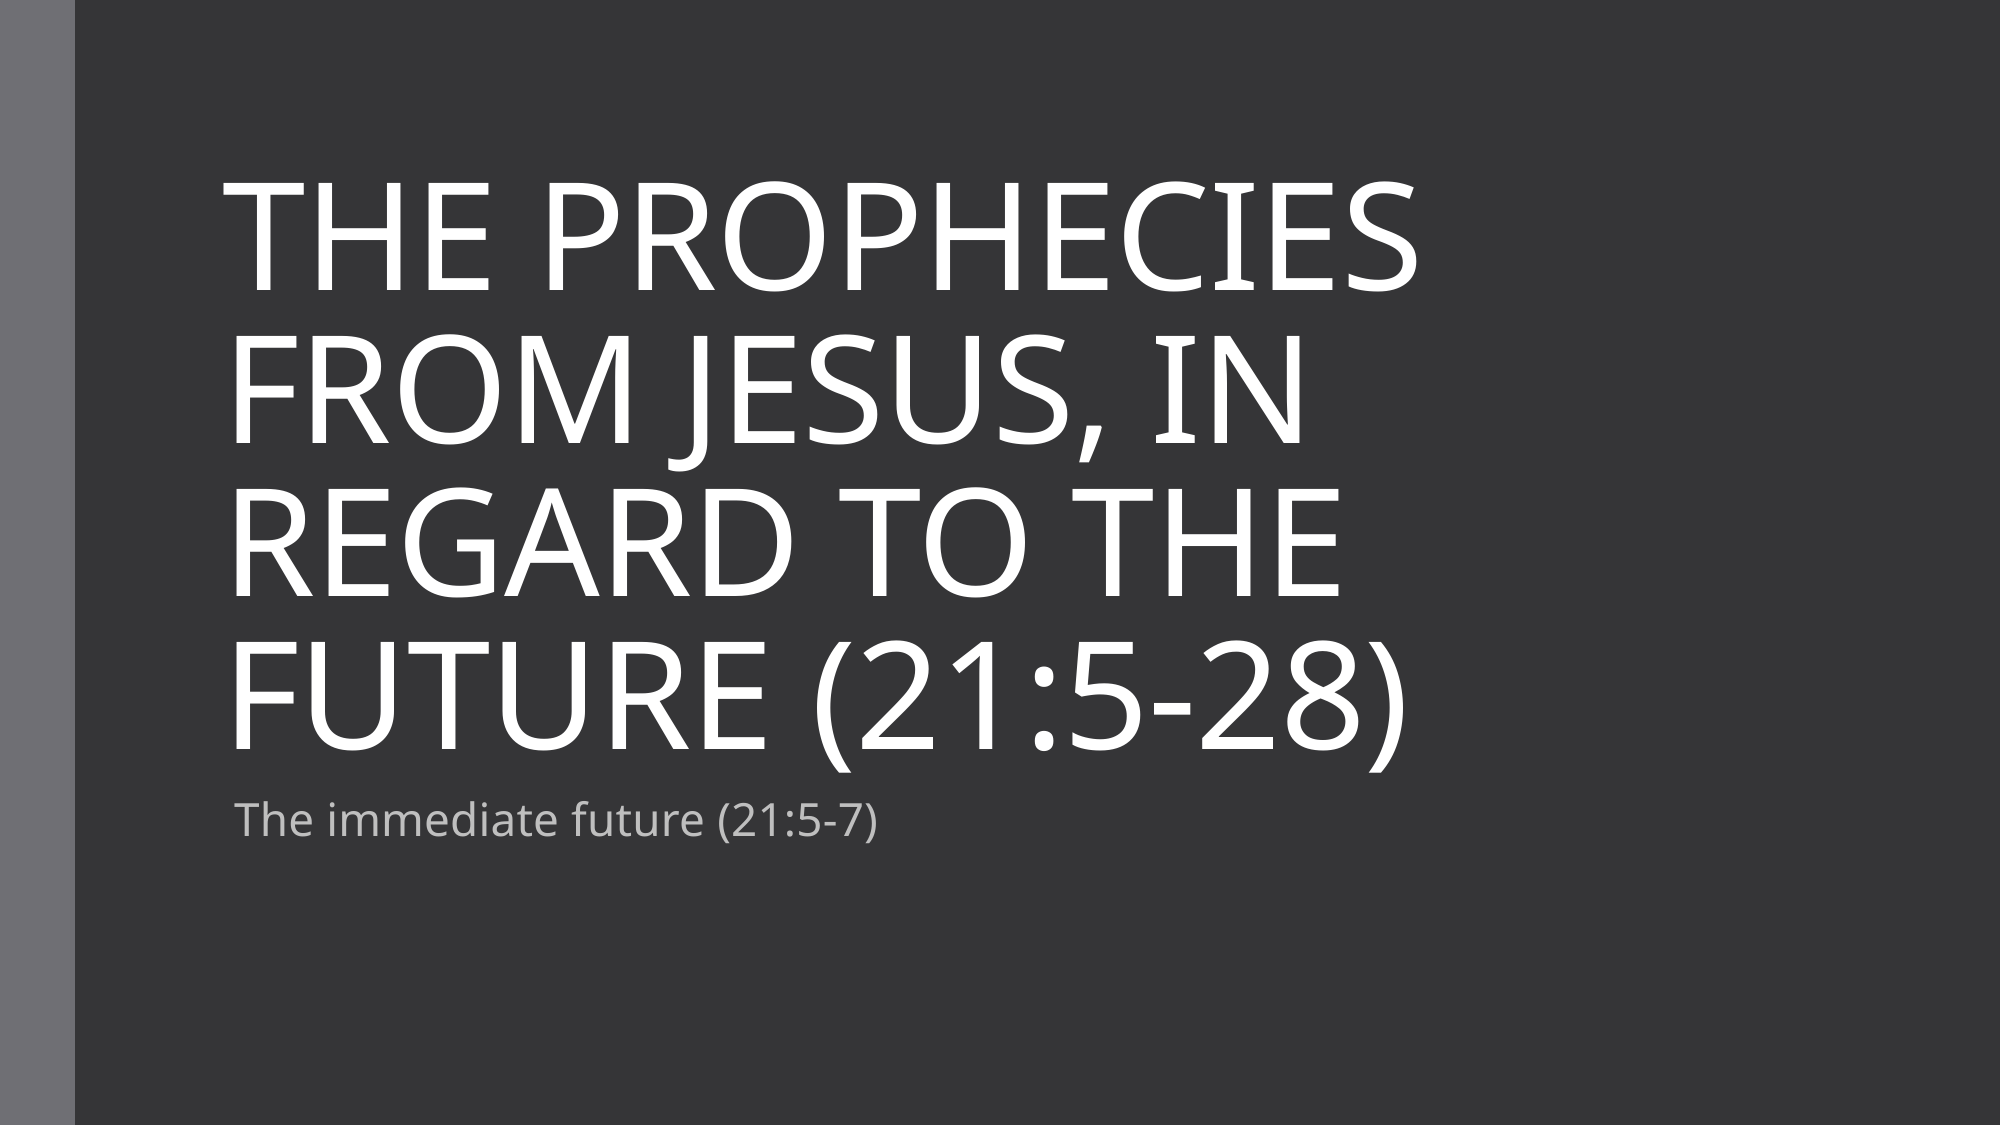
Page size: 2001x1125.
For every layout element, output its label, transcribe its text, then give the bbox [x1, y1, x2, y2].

subtitle The immediate future (21:5-7) [206, 787, 1752, 1066]
title THE PROPHECIES FROM JESUS, IN REGARD TO THE FUTURE (21:5-28) [206, 124, 1752, 787]
